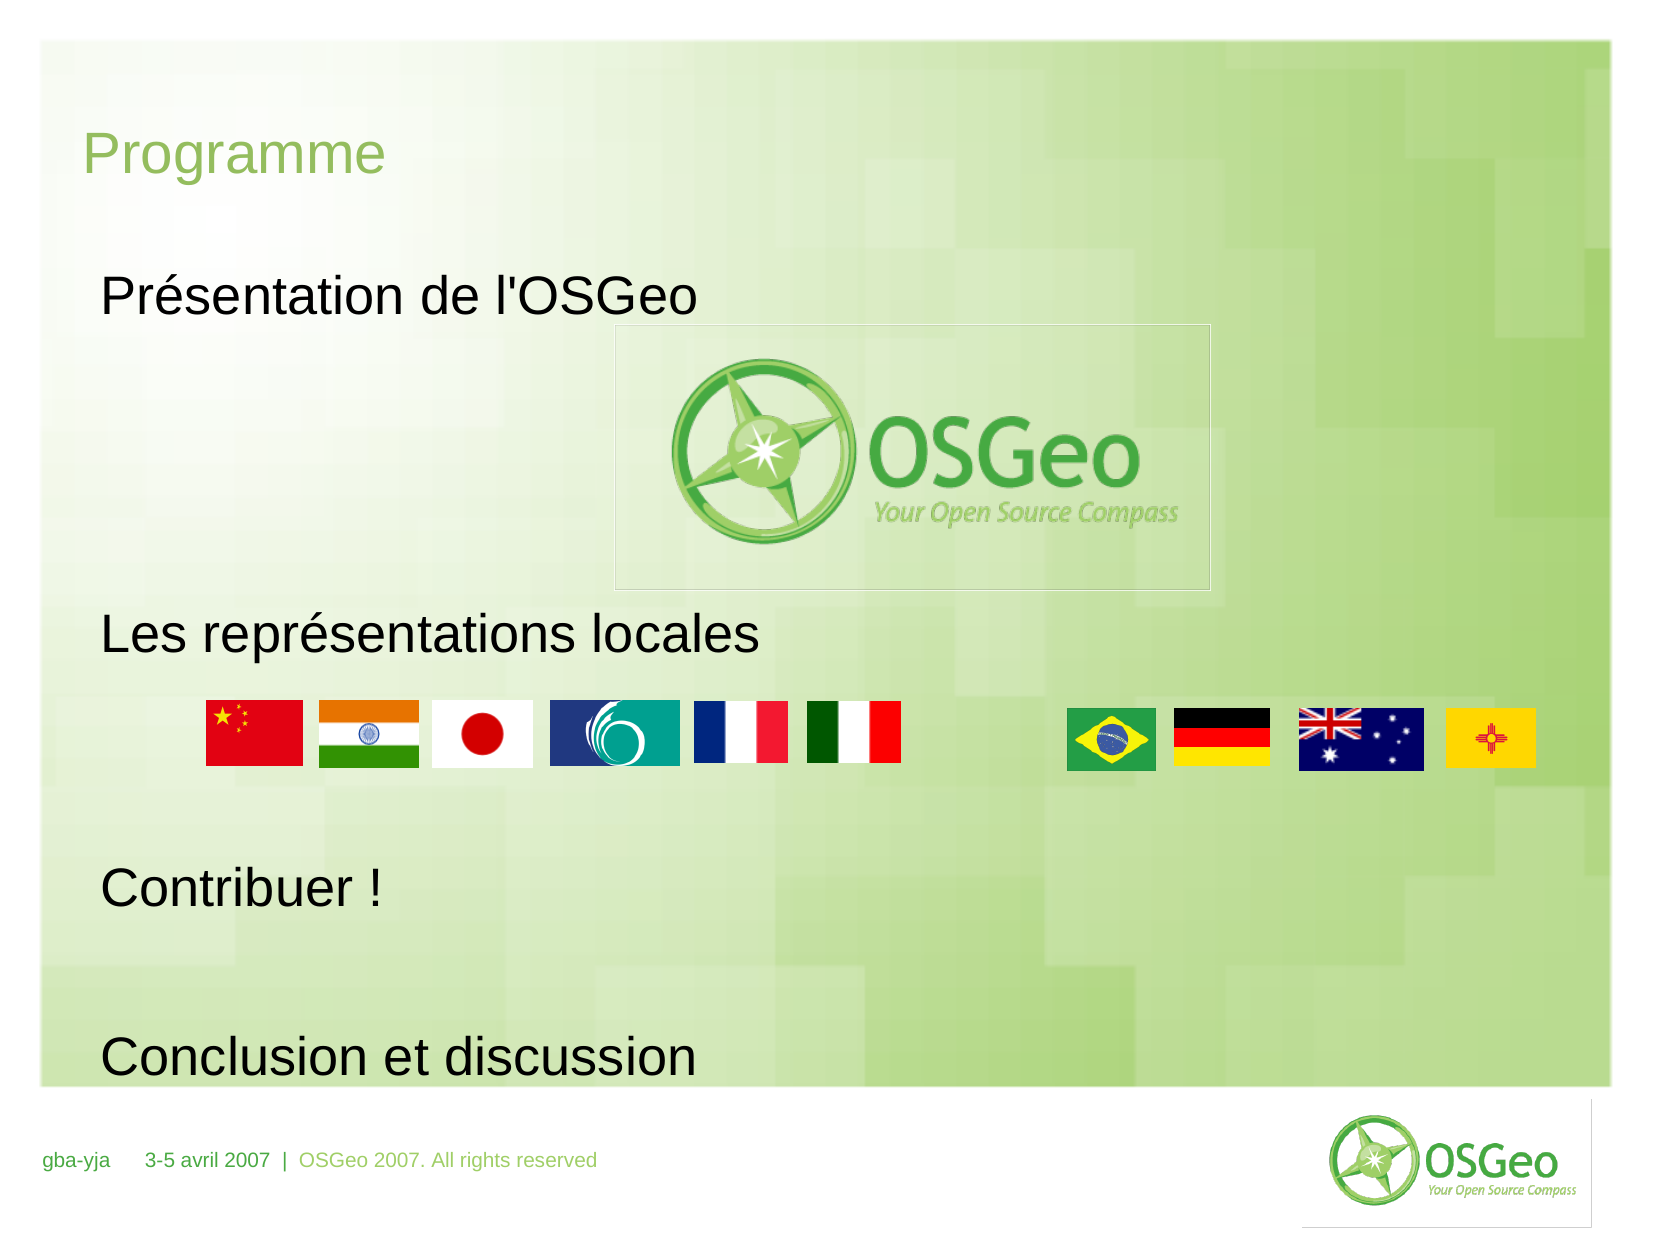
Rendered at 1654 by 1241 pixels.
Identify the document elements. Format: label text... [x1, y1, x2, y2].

title Programme [82, 49, 1571, 257]
list Présentation de l'OSGeo Les représentations locales Contribuer ! Conclusion et discussion [82, 265, 1571, 1109]
picture [0, 1, 1654, 1239]
